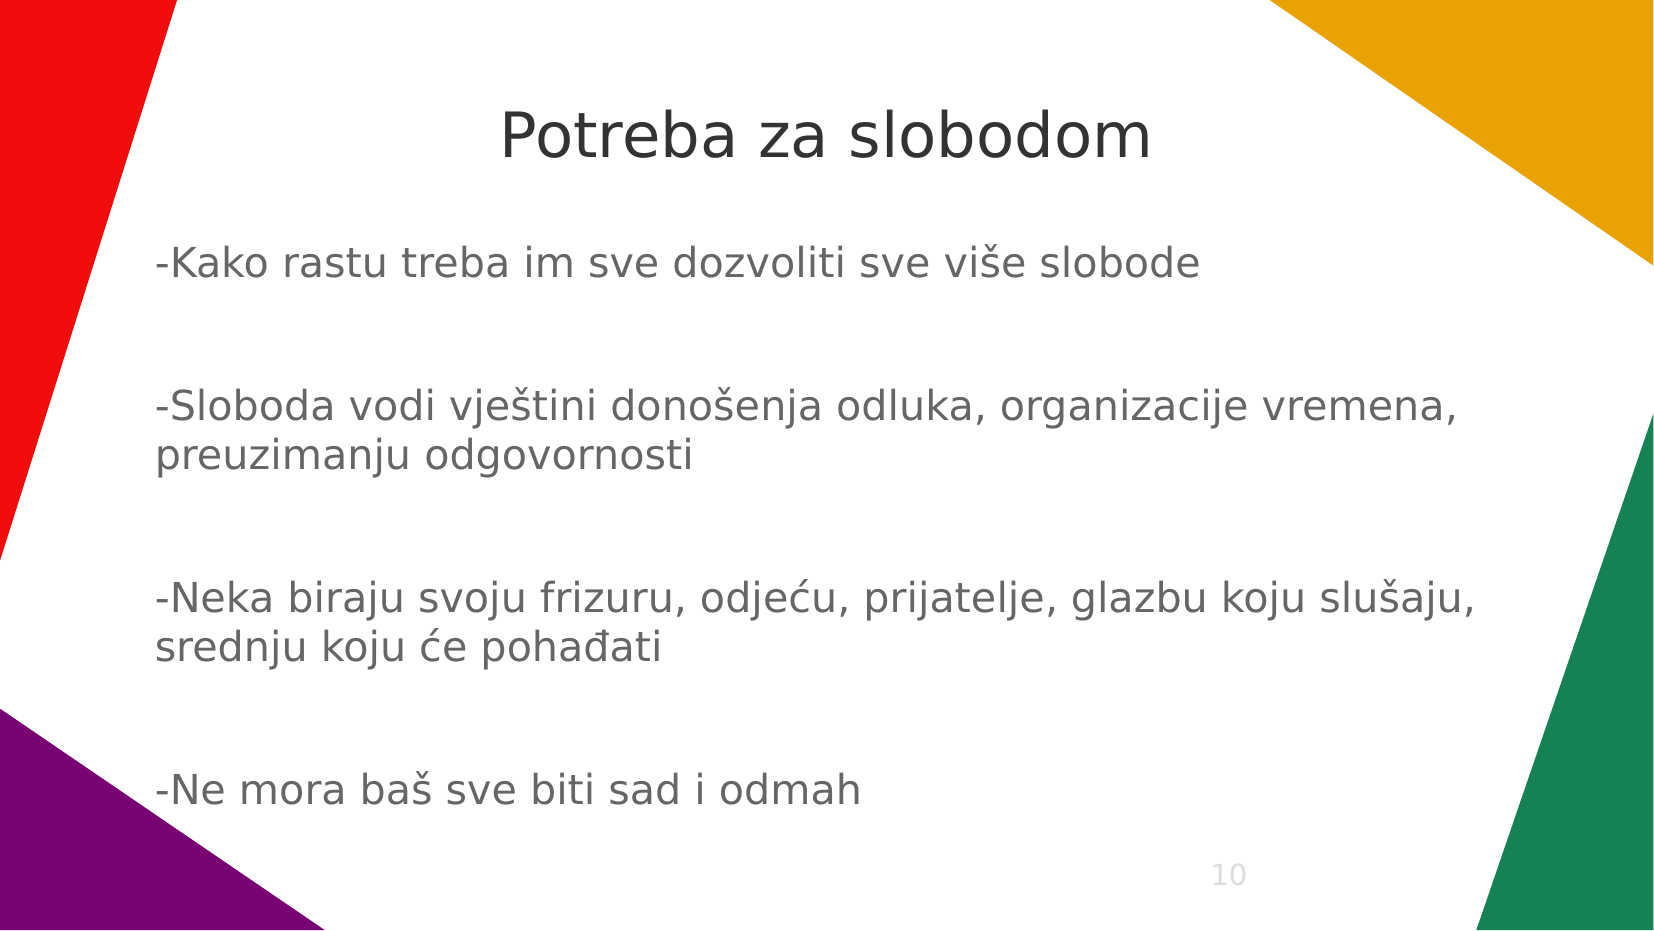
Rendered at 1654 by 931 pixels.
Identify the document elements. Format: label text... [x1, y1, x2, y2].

title Potreba za slobodom [118, 59, 1536, 207]
list -Kako rastu treba im sve dozvoliti sve više slobode -Sloboda vodi vještini donošenja odluka, organizacije vremena, preuzimanju odgovornosti -Neka biraju svoju frizuru, odjeću, prijatelje, glazbu koju slušaju, srednju koju će pohađati -Ne mora baš sve biti sad i odmah [154, 236, 1536, 818]
text_box [1210, 856, 1595, 916]
